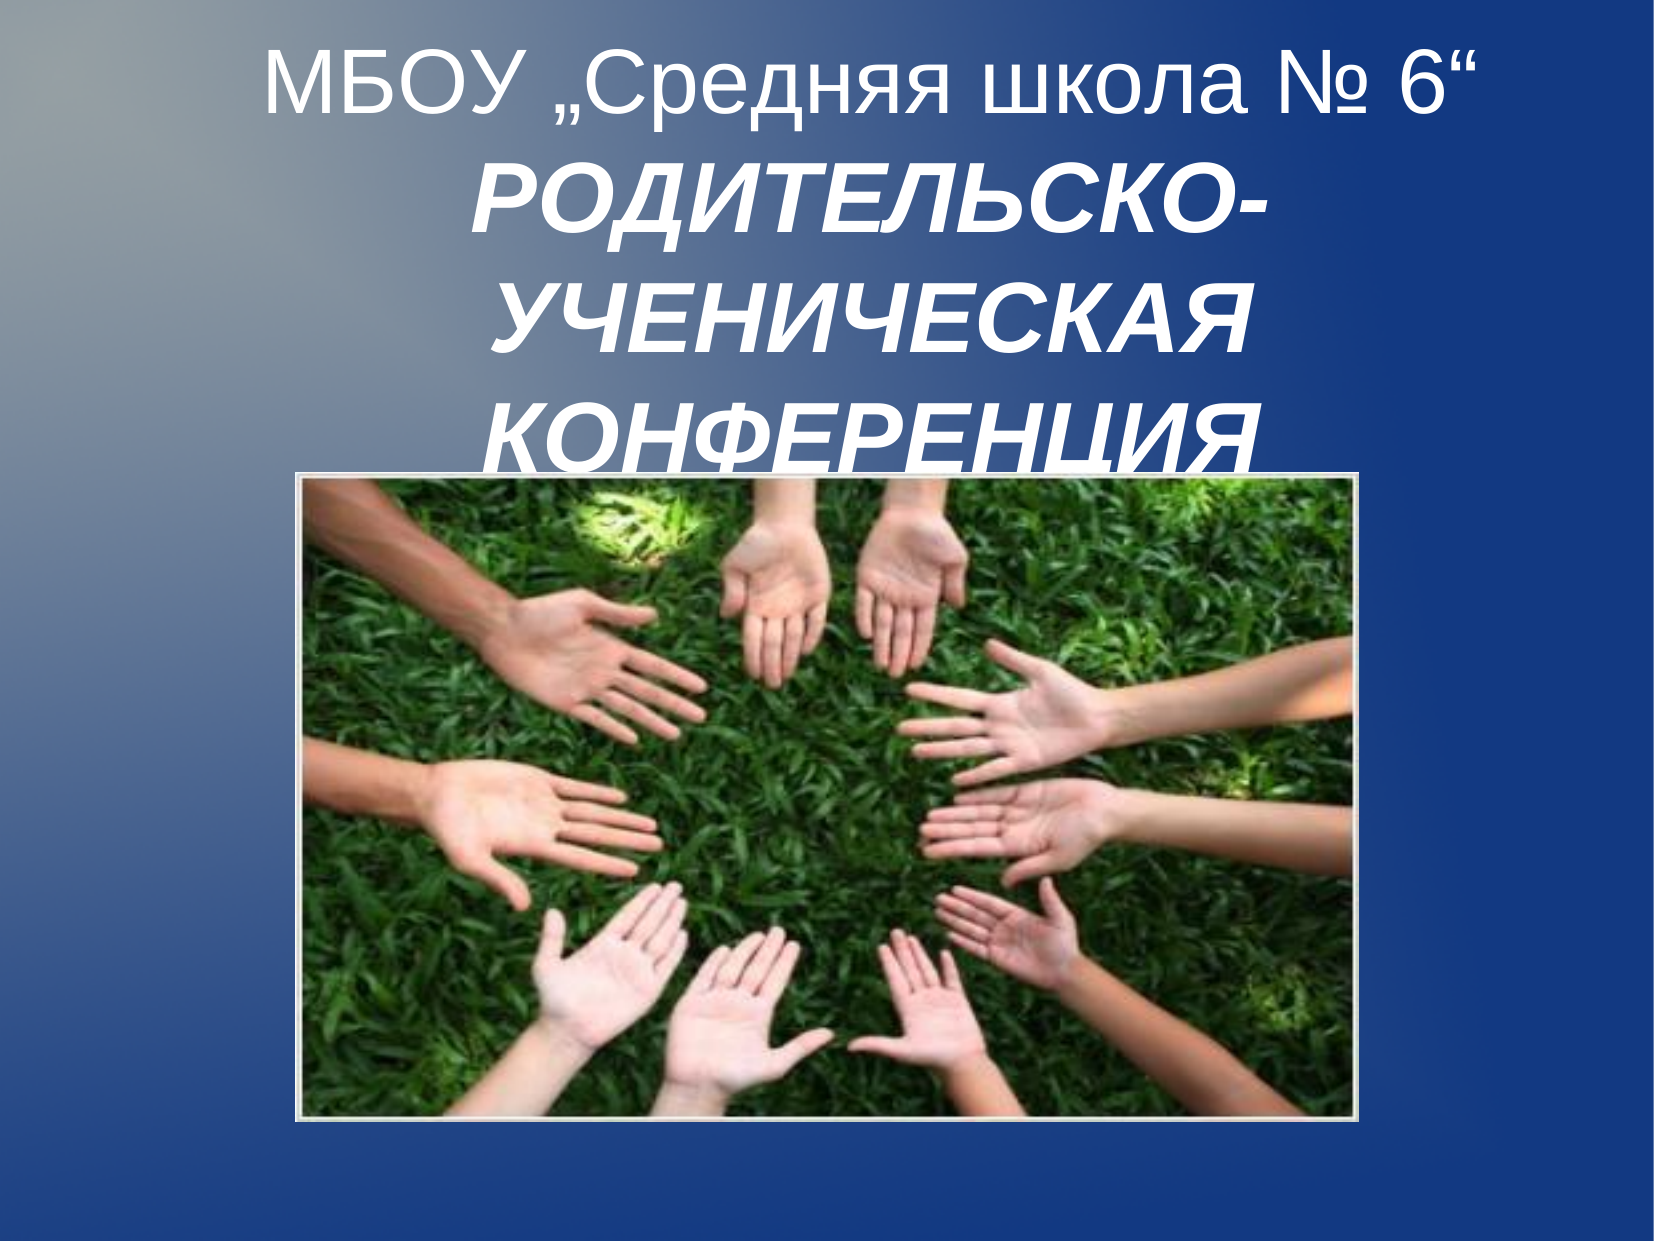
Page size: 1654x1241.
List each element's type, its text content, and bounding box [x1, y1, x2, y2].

title МБОУ „Средняя школа № 6“ РОДИТЕЛЬСКО-УЧЕНИЧЕСКАЯ КОНФЕРЕНЦИЯ [206, 22, 1536, 563]
picture [295, 472, 1359, 1123]
